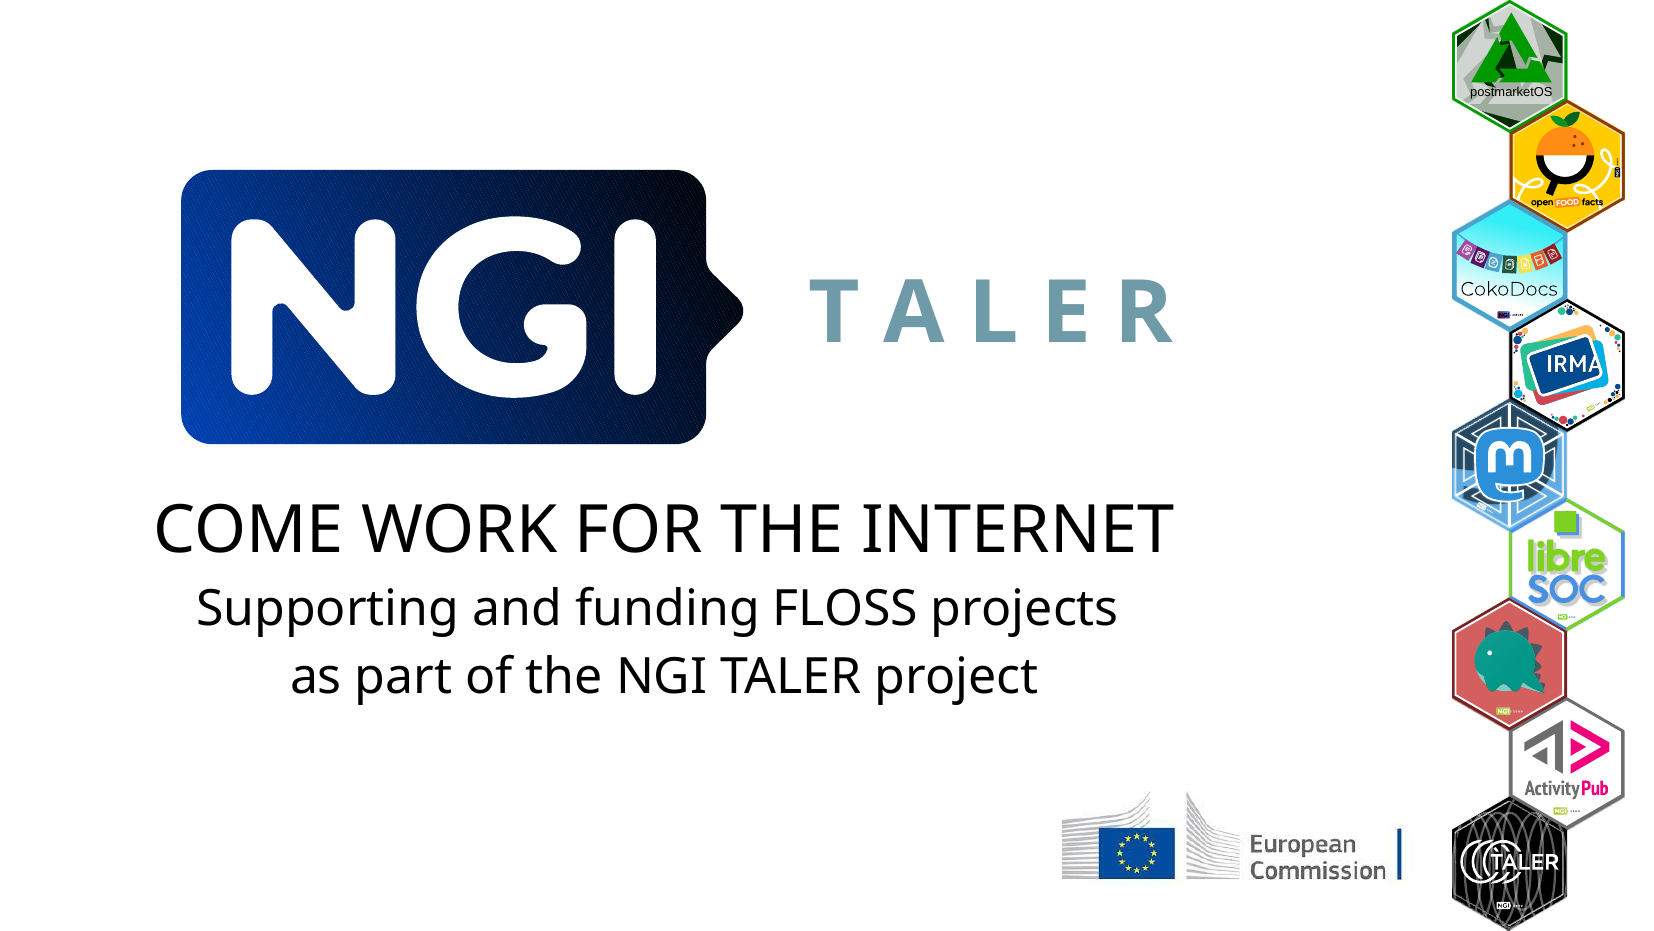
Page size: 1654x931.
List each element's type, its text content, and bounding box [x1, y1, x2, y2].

subtitle COME WORK FOR THE INTERNET Supporting and funding FLOSS projects as part of the NGI TALER project [0, 324, 1329, 865]
picture [140, 129, 1308, 485]
picture [1452, 0, 1625, 931]
picture [1062, 791, 1444, 886]
